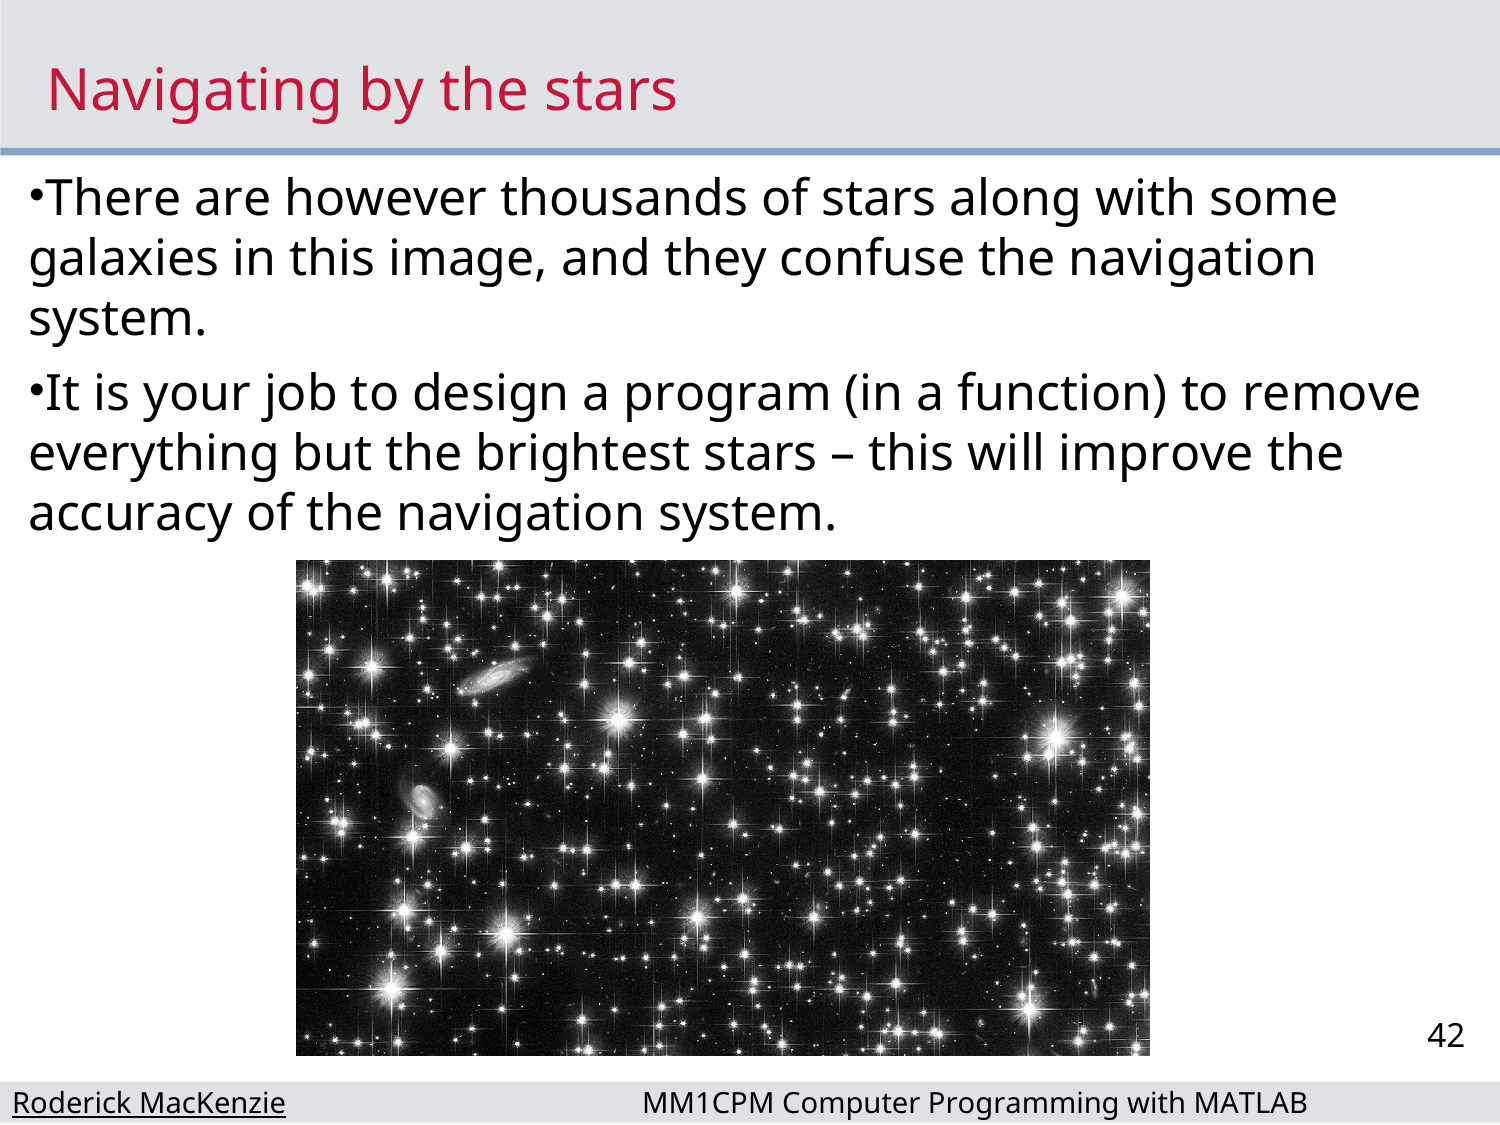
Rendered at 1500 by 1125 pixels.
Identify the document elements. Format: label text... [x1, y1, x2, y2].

text_box There are however thousands of stars along with some galaxies in this image, and they confuse the navigation system. It is your job to design a program (in a function) to remove everything but the brightest stars – this will improve the accuracy of the navigation system. [13, 157, 1500, 548]
text_box <number> [1412, 1007, 1500, 1077]
picture [296, 560, 1150, 1056]
title Navigating by the stars [31, 35, 1484, 141]
